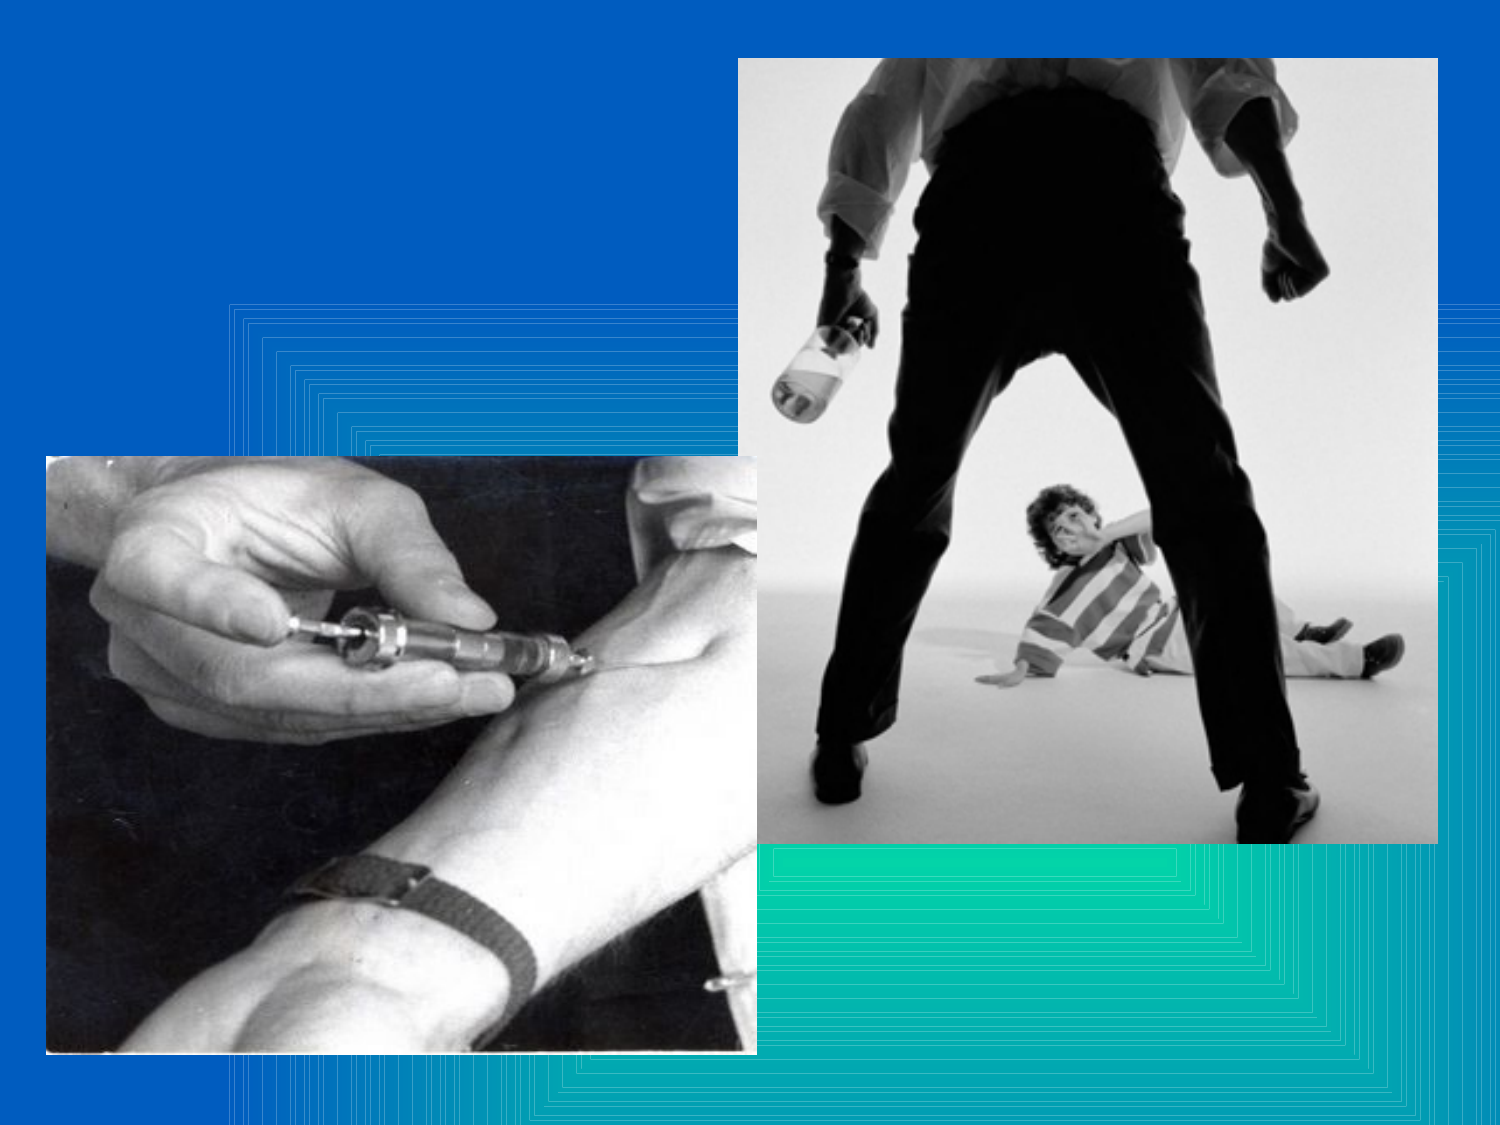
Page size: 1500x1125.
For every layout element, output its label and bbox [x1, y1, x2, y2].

picture [46, 58, 1438, 1055]
